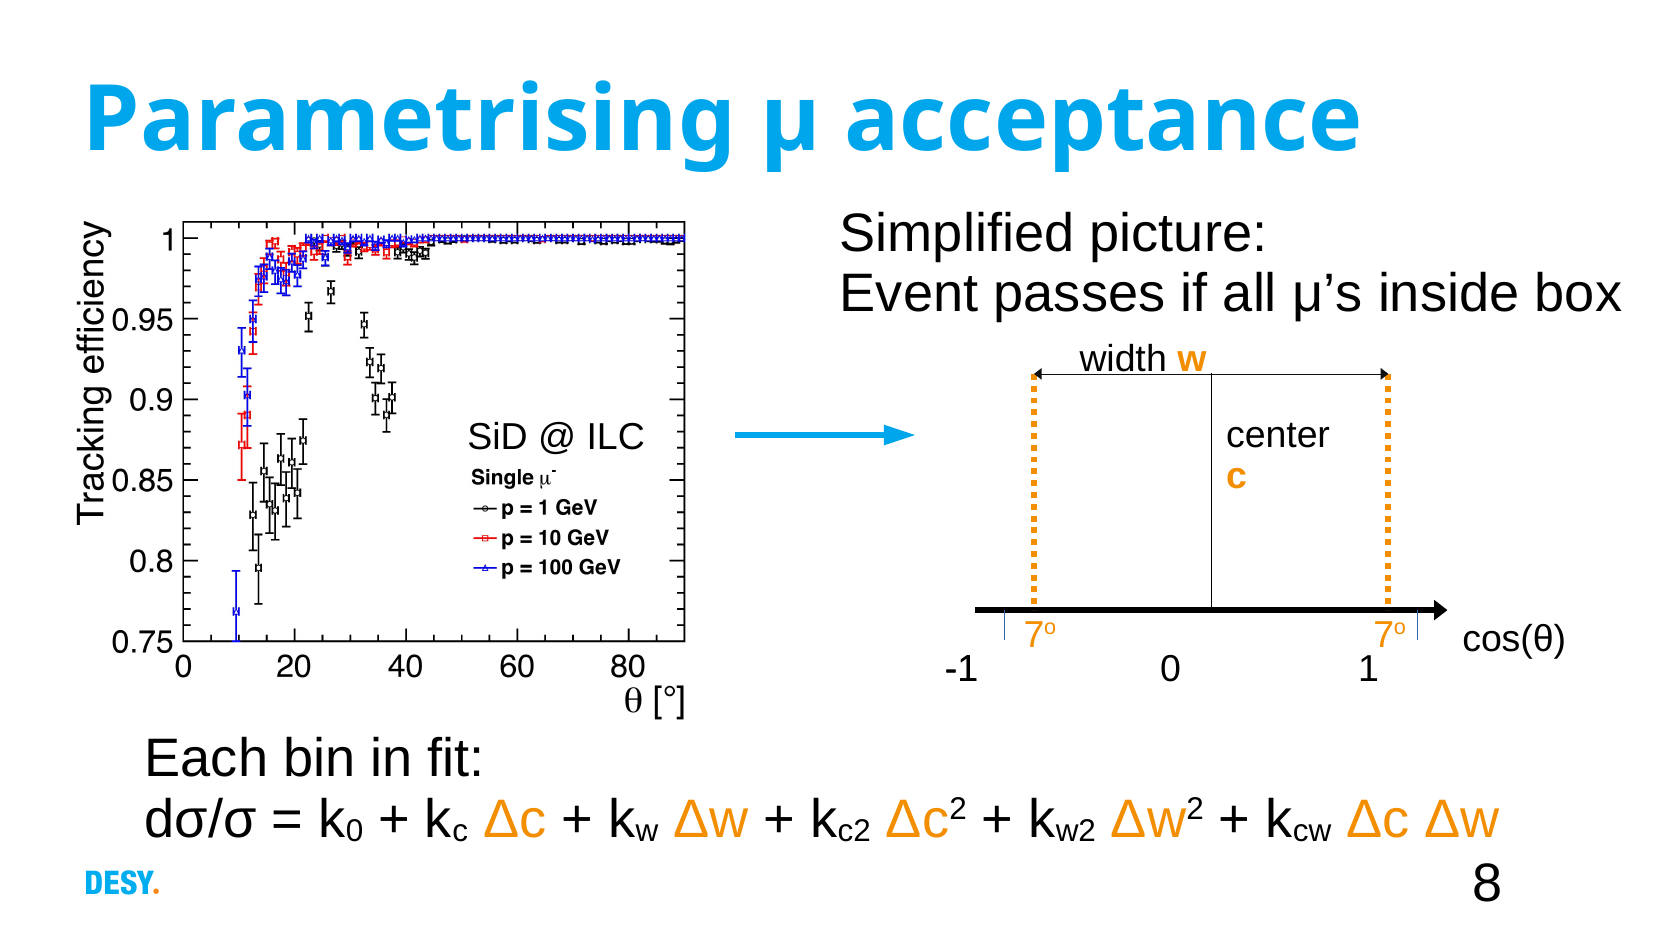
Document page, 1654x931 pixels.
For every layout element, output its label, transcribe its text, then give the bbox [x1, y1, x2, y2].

text_box Each bin in fit: dσ/σ = k0 + kc Δc + kw Δw + kc2 Δc2 + kw2 Δw2 + kcw Δc Δw [129, 720, 1516, 931]
text_box SiD @ ILC [452, 408, 661, 466]
text_box 7o [1358, 605, 1448, 663]
text_box 7o [1008, 605, 1098, 663]
text_box Simplified picture: Event passes if all μ’s inside box [825, 195, 1638, 362]
picture [62, 192, 721, 748]
text_box 1 [1343, 639, 1394, 697]
title Parametrising μ acceptance [82, 37, 1571, 193]
text_box 0 [1145, 639, 1196, 697]
text_box cos(θ) [1447, 610, 1582, 667]
text_box width w [1064, 362, 1257, 429]
text_box -1 [930, 639, 1019, 720]
text_box center c [1211, 405, 1345, 505]
